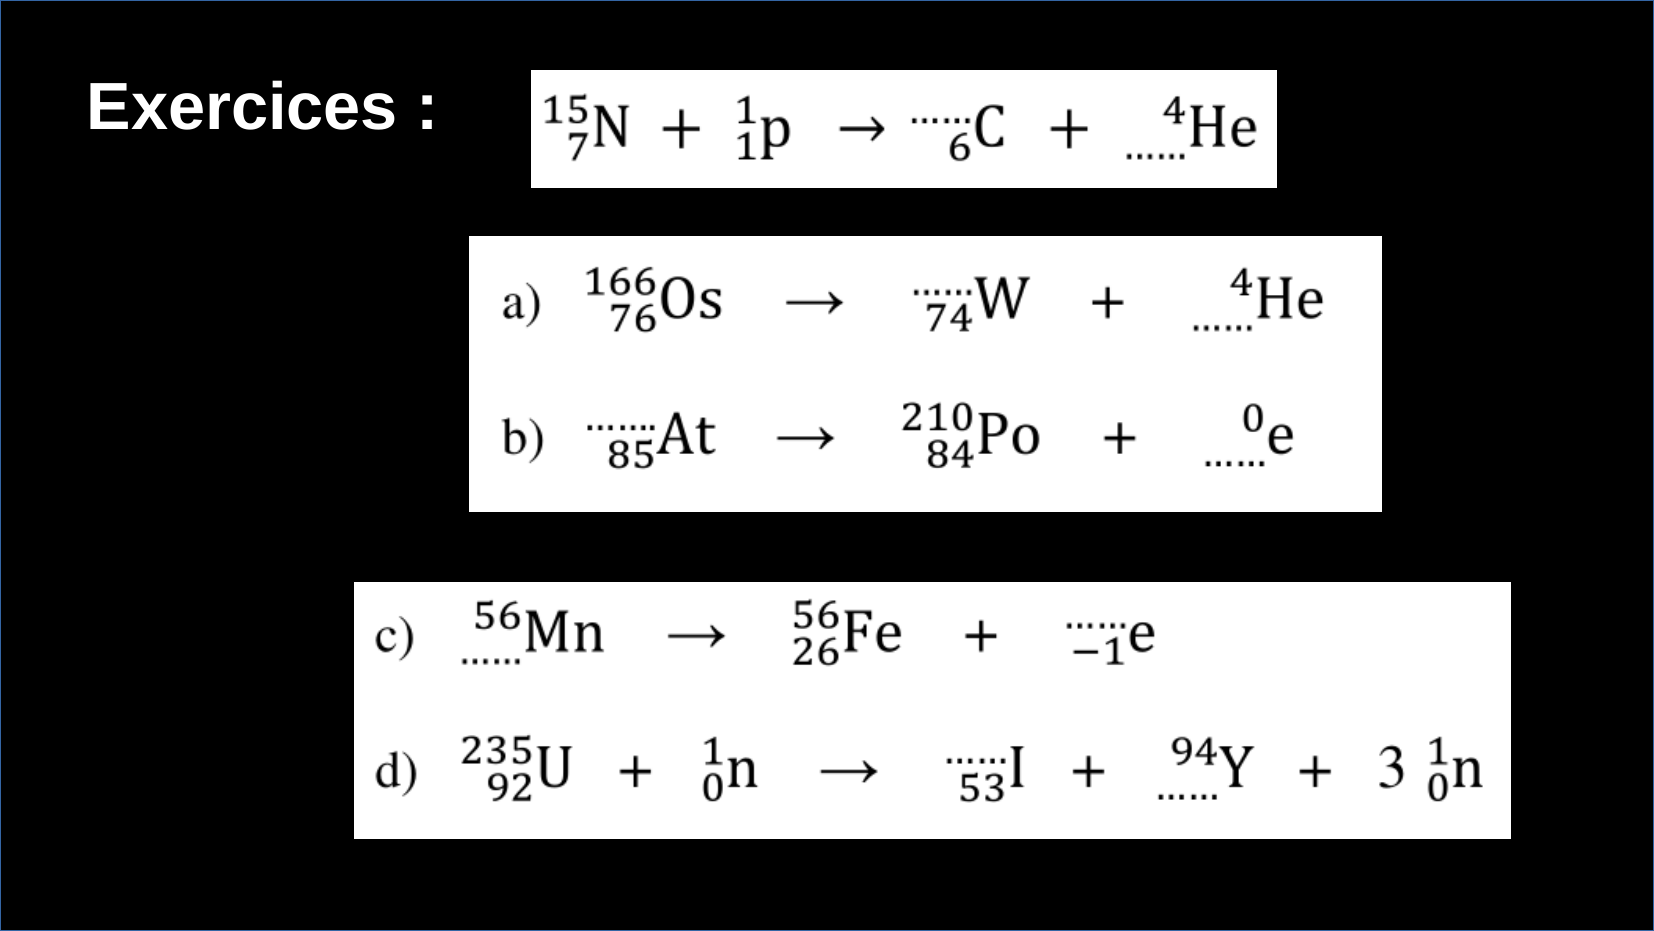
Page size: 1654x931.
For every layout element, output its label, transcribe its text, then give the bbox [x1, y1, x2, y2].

picture [531, 70, 1277, 188]
picture [469, 236, 1382, 512]
text_box [0, 0, 1654, 931]
picture [354, 582, 1511, 839]
title Exercices : [29, 41, 497, 173]
